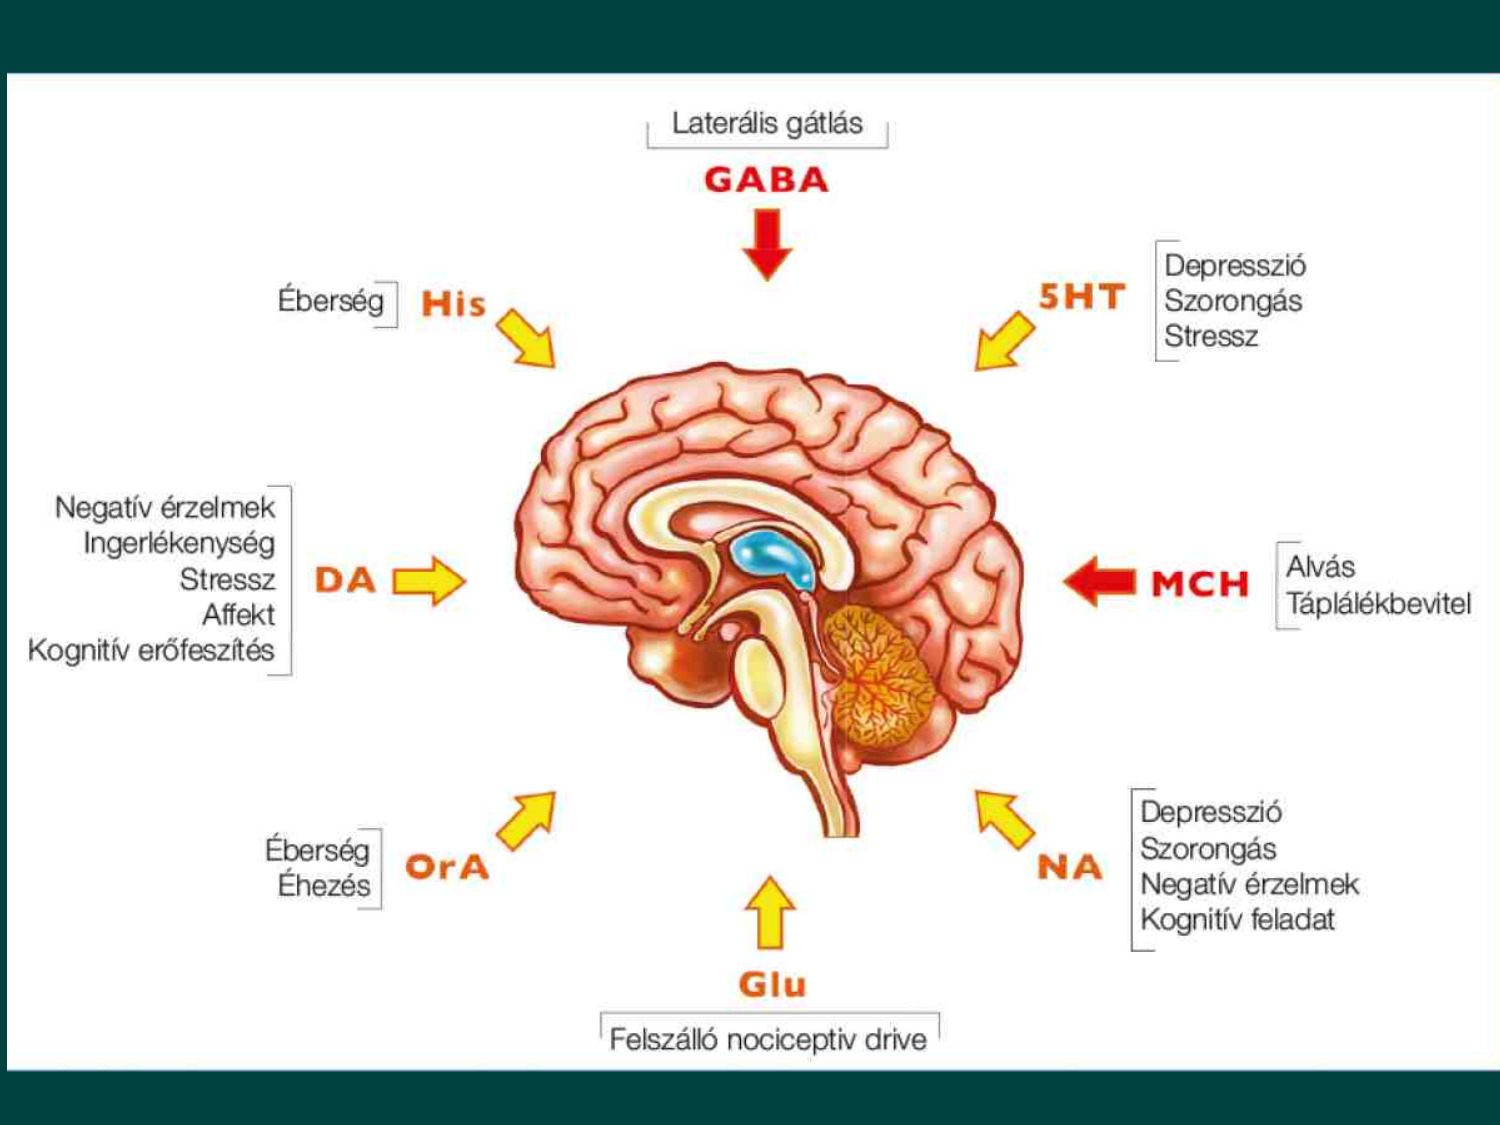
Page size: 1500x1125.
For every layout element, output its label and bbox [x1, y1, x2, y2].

picture [7, 72, 1500, 1073]
